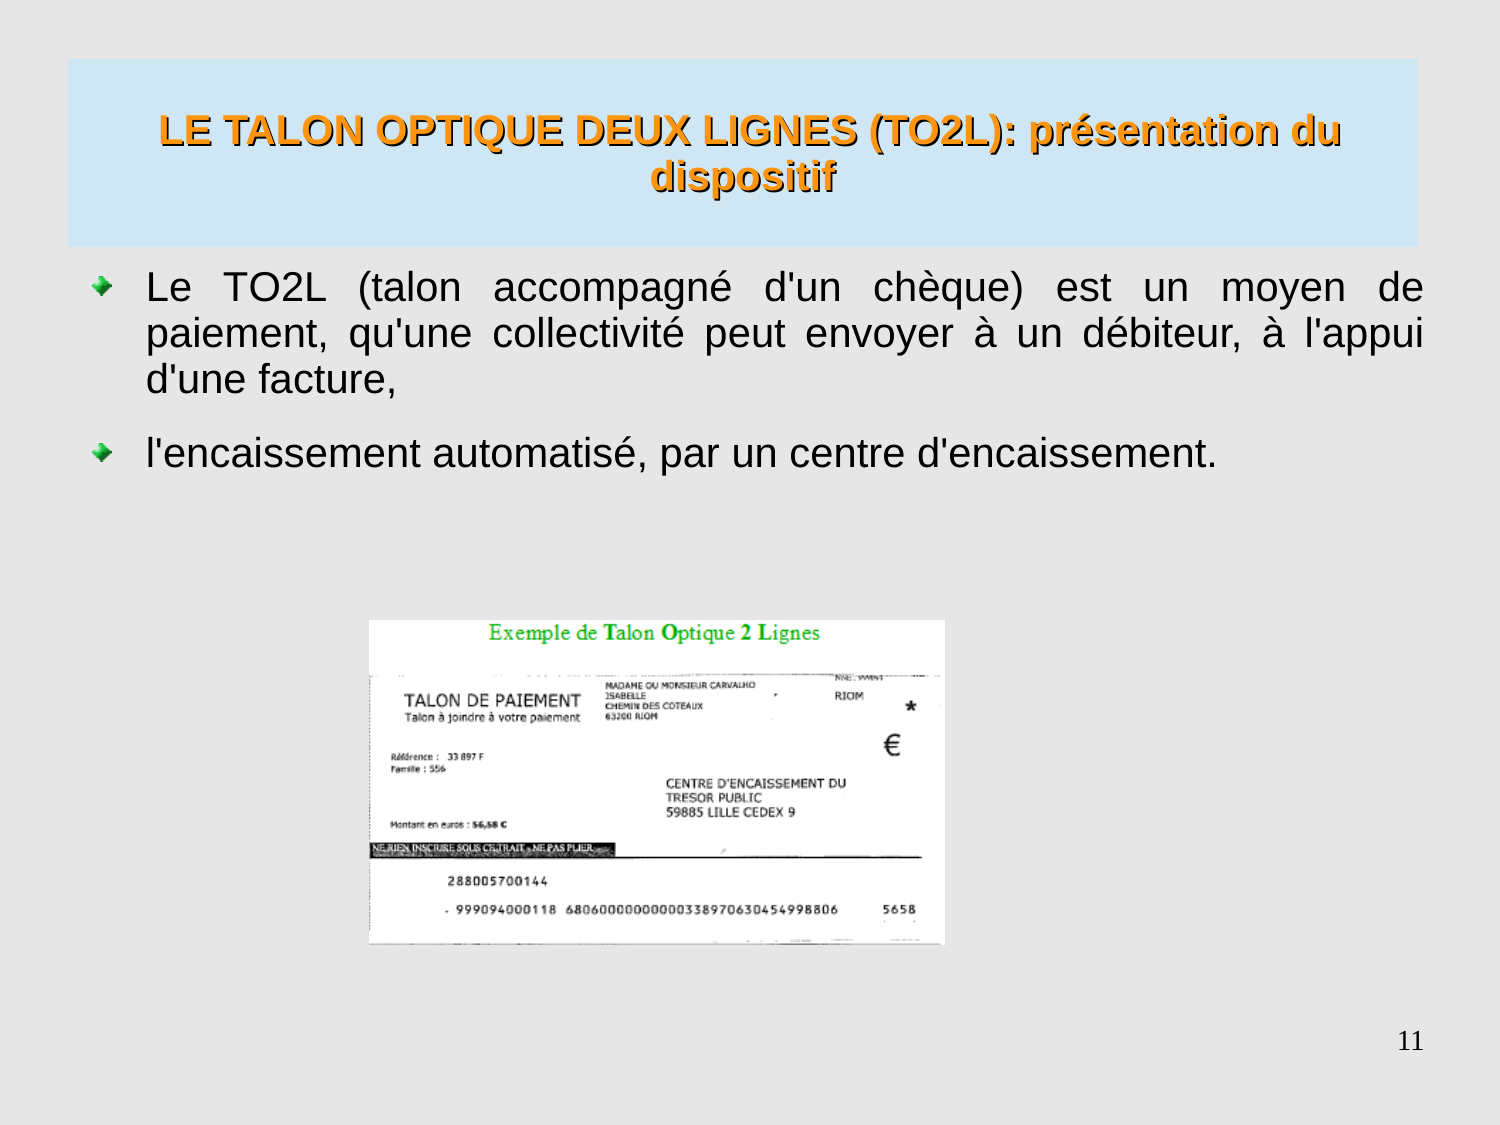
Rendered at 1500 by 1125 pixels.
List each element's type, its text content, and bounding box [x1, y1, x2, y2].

picture [369, 620, 945, 945]
list Le TO2L (talon accompagné d'un chèque) est un moyen de paiement, qu'une collectivité peut envoyer à un débiteur, à l'appui d'une facture, l'encaissement automatisé, par un centre d'encaissement. [75, 263, 1425, 916]
title LE TALON OPTIQUE DEUX LIGNES (TO2L): présentation du dispositif [67, 59, 1418, 247]
